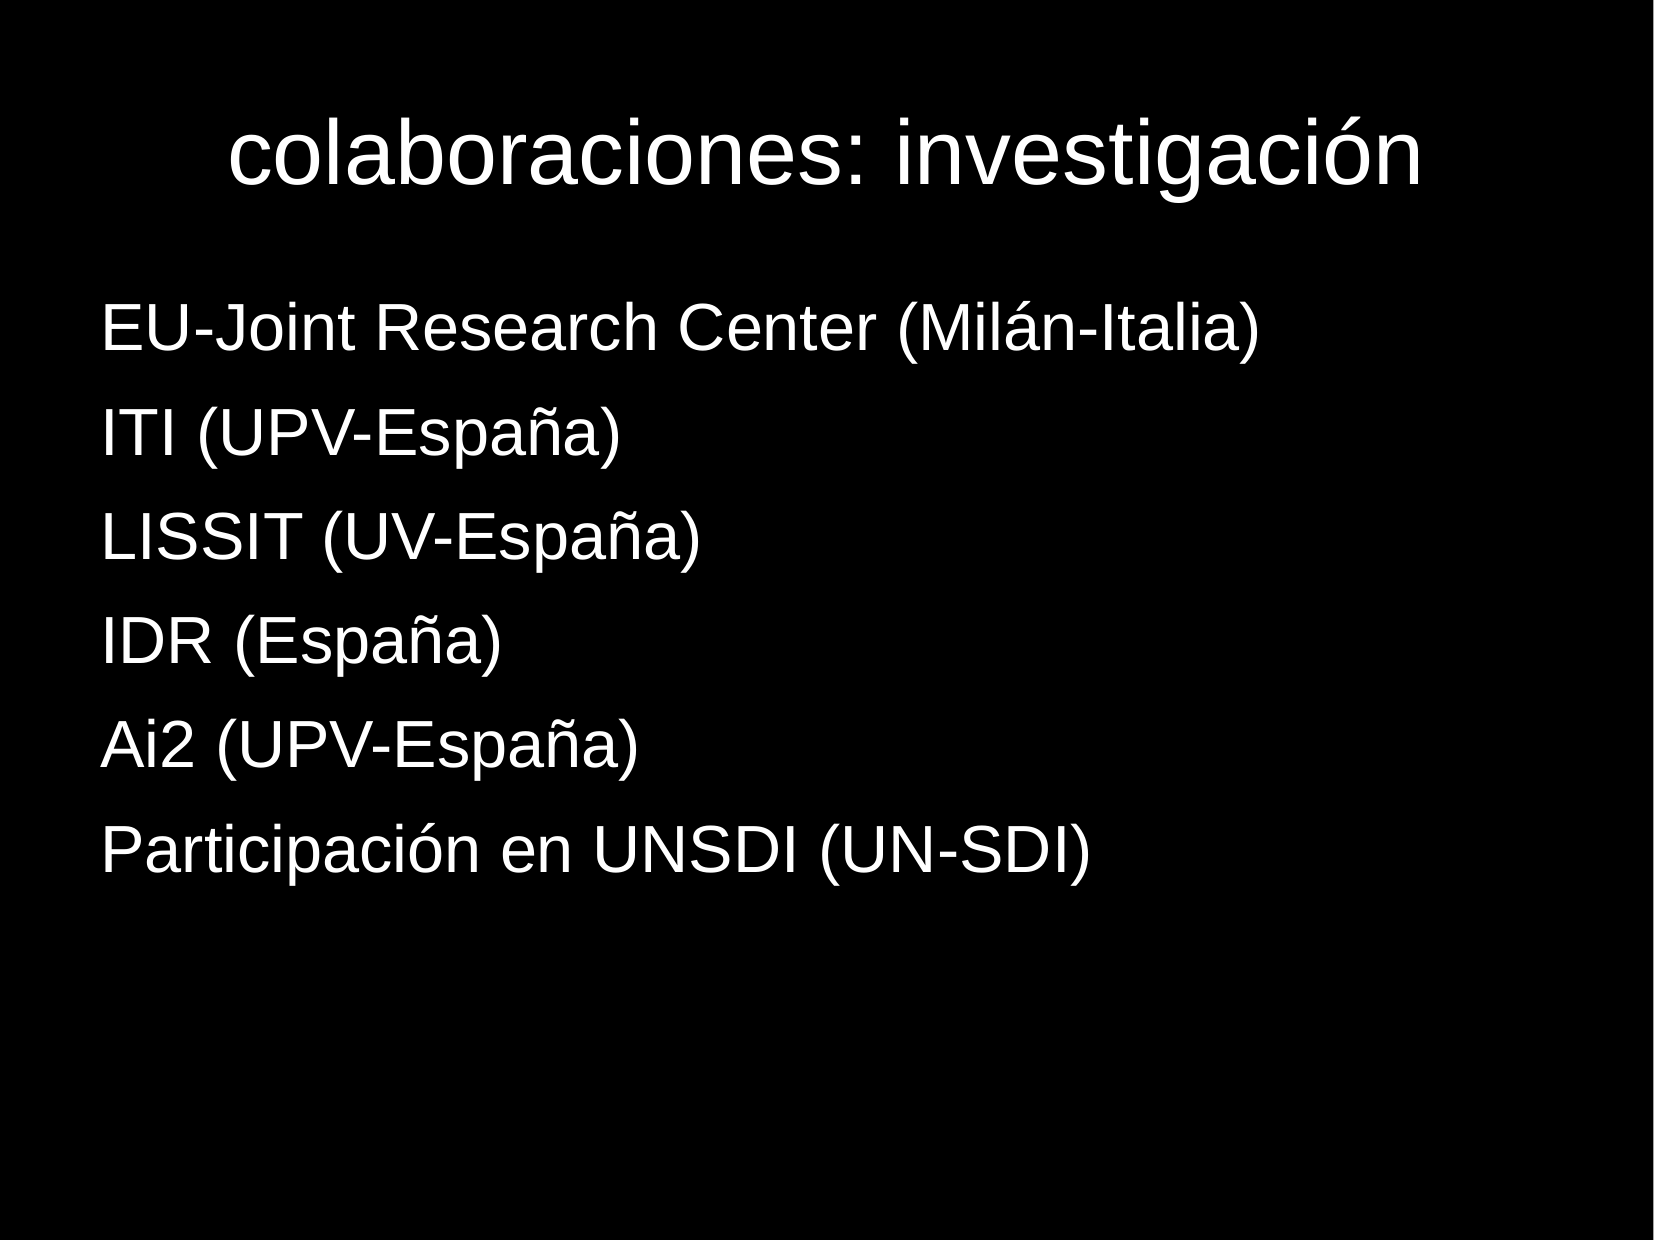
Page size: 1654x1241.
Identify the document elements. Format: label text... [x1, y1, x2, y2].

list EU-Joint Research Center (Milán-Italia) ITI (UPV-España) LISSIT (UV-España) IDR (España) Ai2 (UPV-España) Participación en UNSDI (UN-SDI) [82, 290, 1571, 887]
title colaboraciones: investigación [82, 56, 1571, 250]
